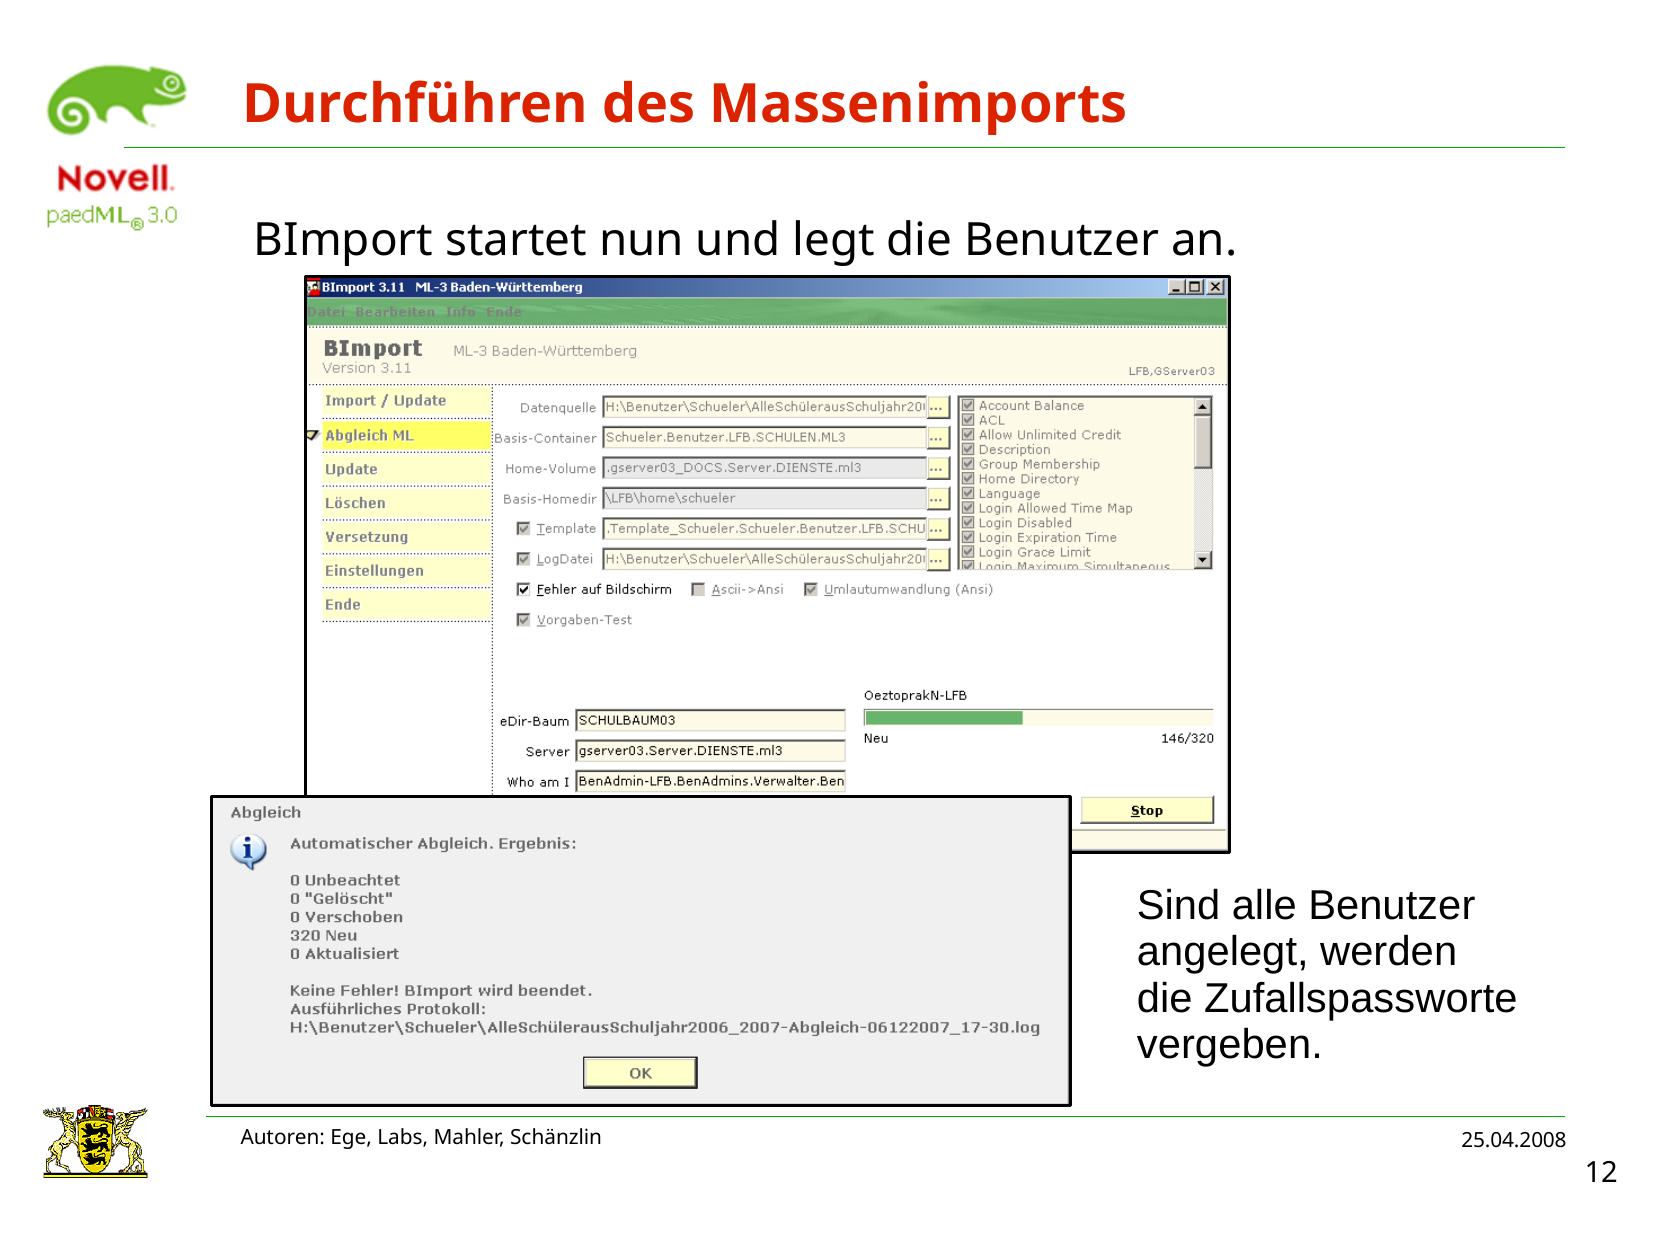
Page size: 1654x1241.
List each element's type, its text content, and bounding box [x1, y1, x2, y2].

list BImport startet nun und legt die Benutzer an. [236, 206, 1565, 1049]
picture [307, 277, 1229, 851]
text_box Sind alle Benutzer angelegt, werden die Zufallspassworte vergeben. [1122, 874, 1536, 1092]
picture [29, 34, 199, 237]
title Durchführen des Massenimports [242, 68, 1577, 135]
picture [41, 1104, 148, 1180]
picture [212, 797, 1069, 1105]
